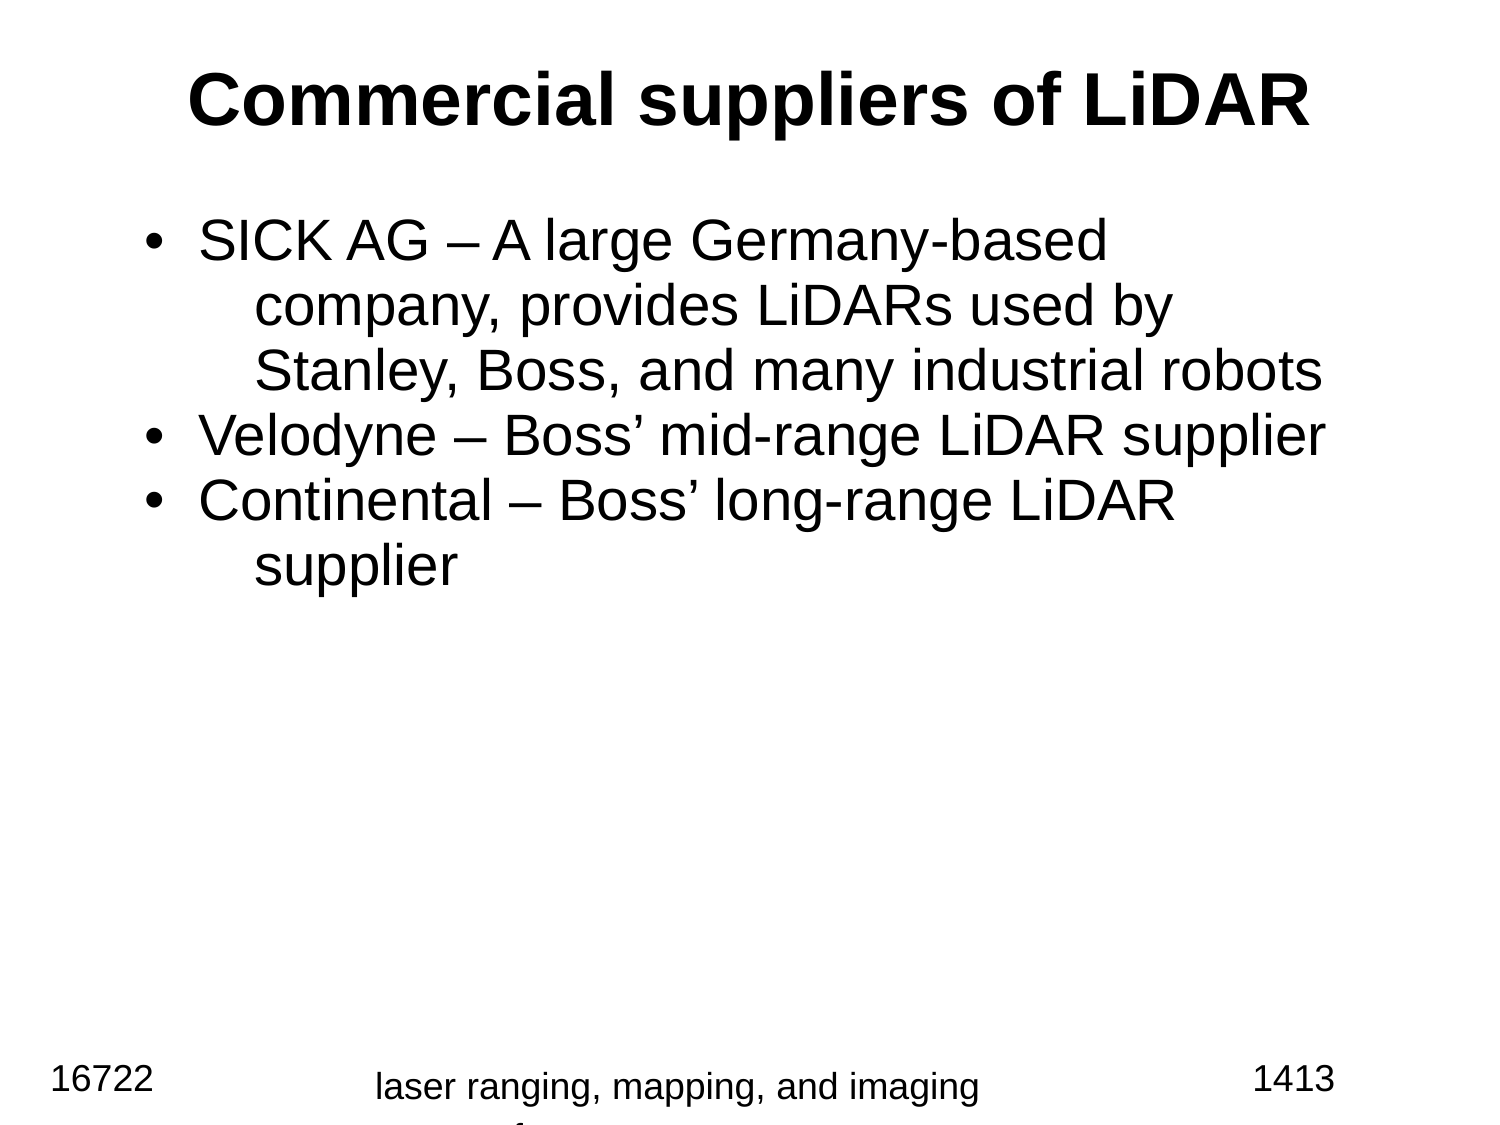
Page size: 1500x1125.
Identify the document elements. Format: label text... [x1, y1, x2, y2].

footer laser ranging, mapping, and imaging systems for exploration robots [350, 1050, 1100, 1100]
list SICK AG – A large Germany-based company, provides LiDARs used by Stanley, Boss, and many industrial robots Velodyne – Boss’ mid-range LiDAR supplier Continental – Boss’ long-range LiDAR supplier [112, 200, 1375, 800]
slide_number <number>13 [1237, 1050, 1425, 1100]
slide_number 16722 [24, 1050, 350, 1100]
title Commercial suppliers of LiDAR [24, 37, 1475, 163]
